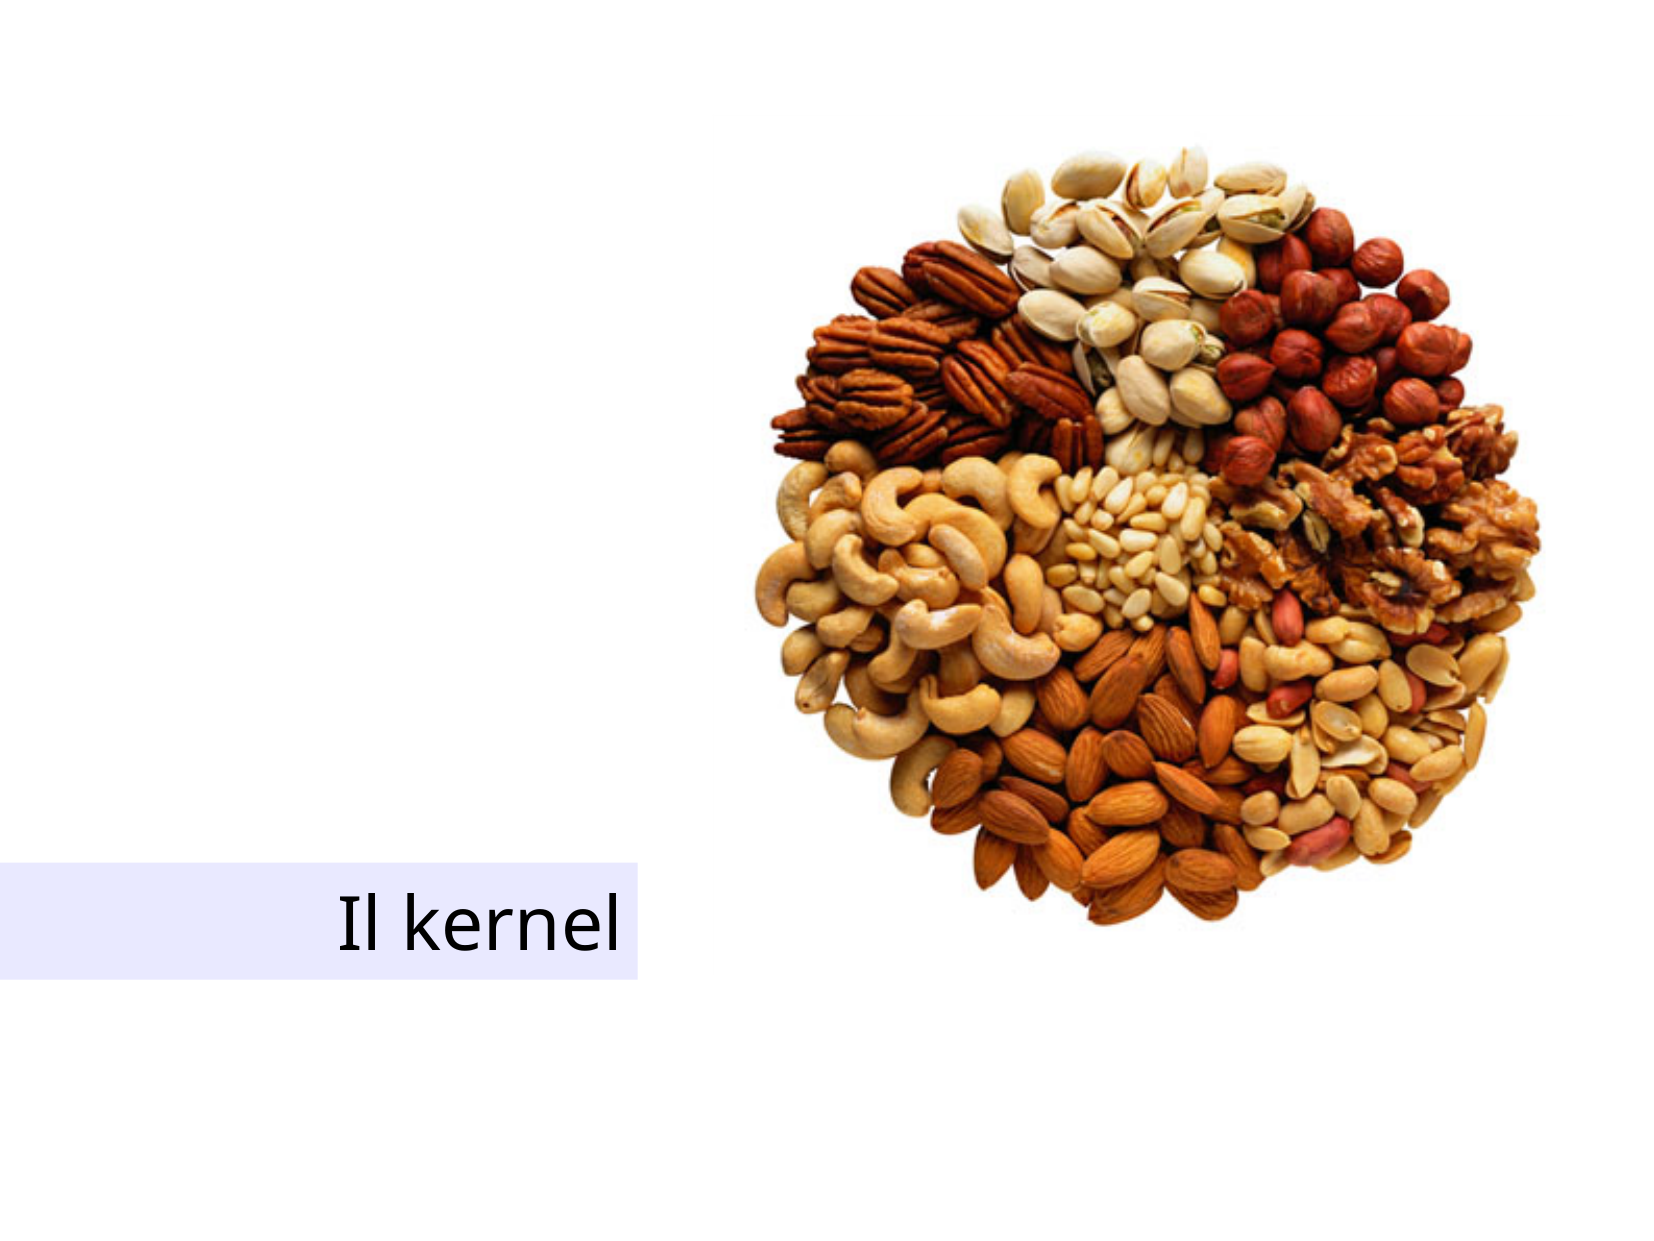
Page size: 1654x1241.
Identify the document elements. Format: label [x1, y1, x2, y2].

picture [712, 114, 1573, 975]
